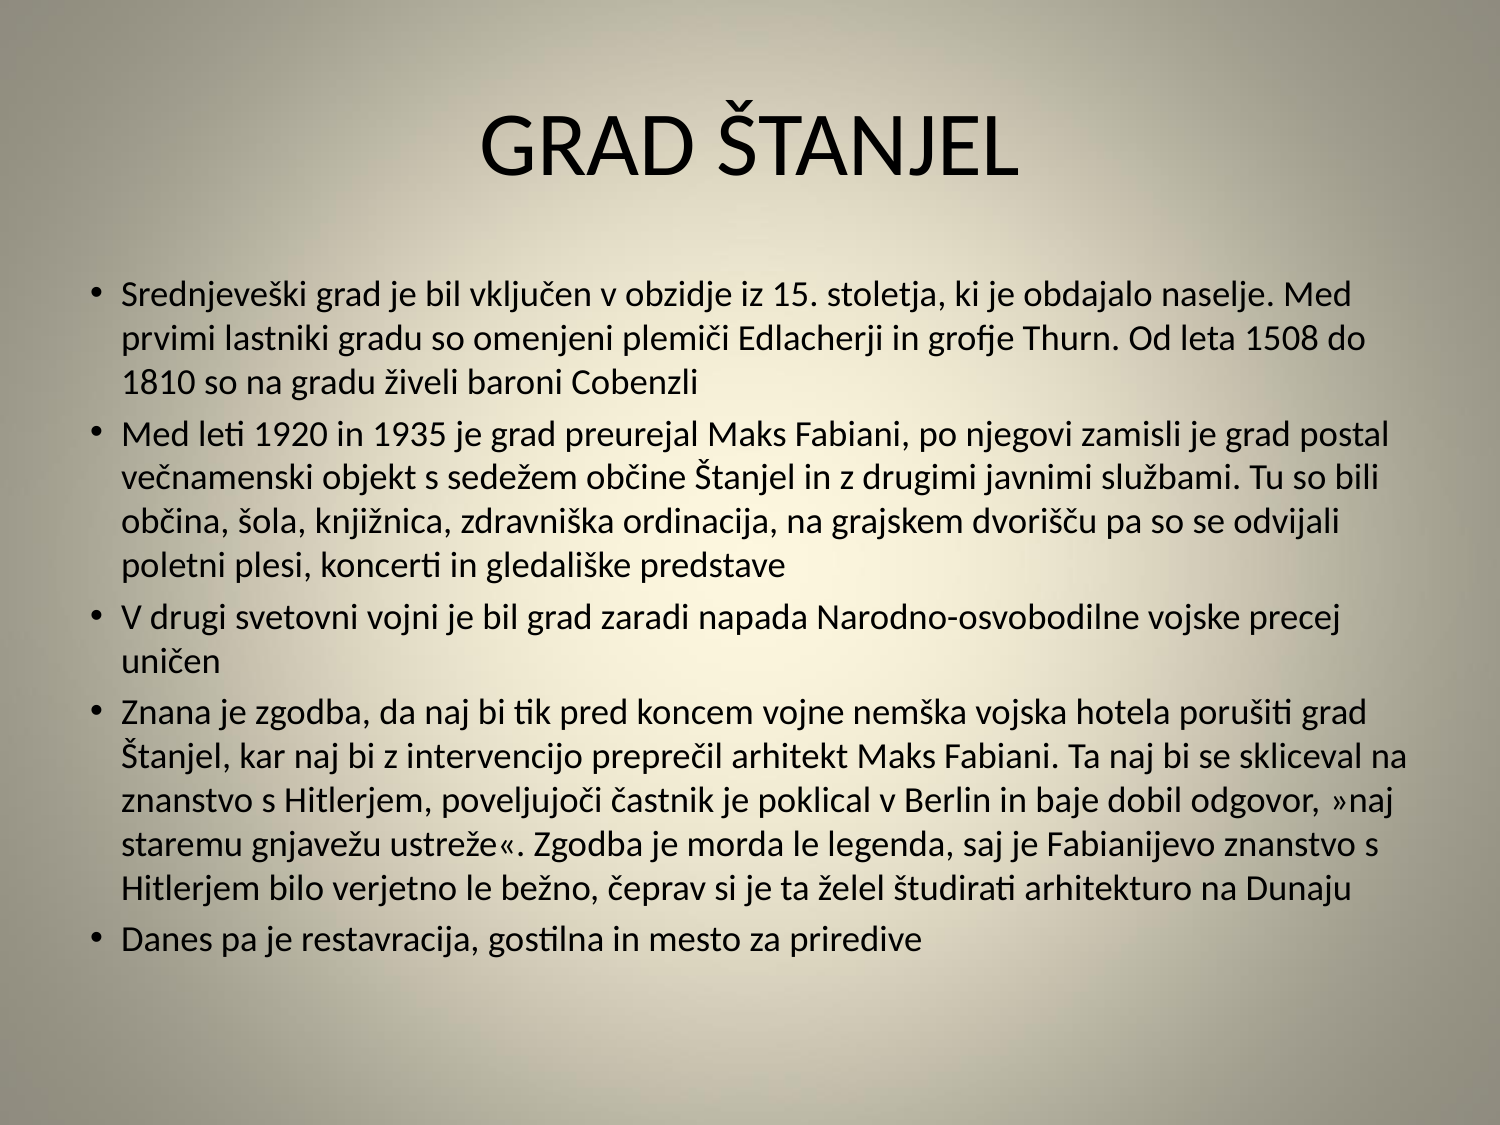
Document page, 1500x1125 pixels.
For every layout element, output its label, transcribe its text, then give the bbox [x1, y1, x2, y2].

title GRAD ŠTANJEL [75, 45, 1425, 233]
picture [0, 0, 1500, 1125]
list Srednjeveški grad je bil vključen v obzidje iz 15. stoletja, ki je obdajalo naselje. Med prvimi lastniki gradu so omenjeni plemiči Edlacherji in grofje Thurn. Od leta 1508 do 1810 so na gradu živeli baroni Cobenzli Med leti 1920 in 1935 je grad preurejal Maks Fabiani, po njegovi zamisli je grad postal večnamenski objekt s sedežem občine Štanjel in z drugimi javnimi službami. Tu so bili občina, šola, knjižnica, zdravniška ordinacija, na grajskem dvorišču pa so se odvijali poletni plesi, koncerti in gledališke predstave V drugi svetovni vojni je bil grad zaradi napada Narodno-osvobodilne vojske precej uničen Znana je zgodba, da naj bi tik pred koncem vojne nemška vojska hotela porušiti grad Štanjel, kar naj bi z intervencijo preprečil arhitekt Maks Fabiani. Ta naj bi se skliceval na znanstvo s Hitlerjem, poveljujoči častnik je poklical v Berlin in baje dobil odgovor, »naj staremu gnjavežu ustreže«. Zgodba je morda le legenda, saj je Fabianijevo znanstvo s Hitlerjem bilo verjetno le bežno, čeprav si je ta želel študirati arhitekturo na Dunaju Danes pa je restavracija, gostilna in mesto za priredive [75, 262, 1425, 1005]
